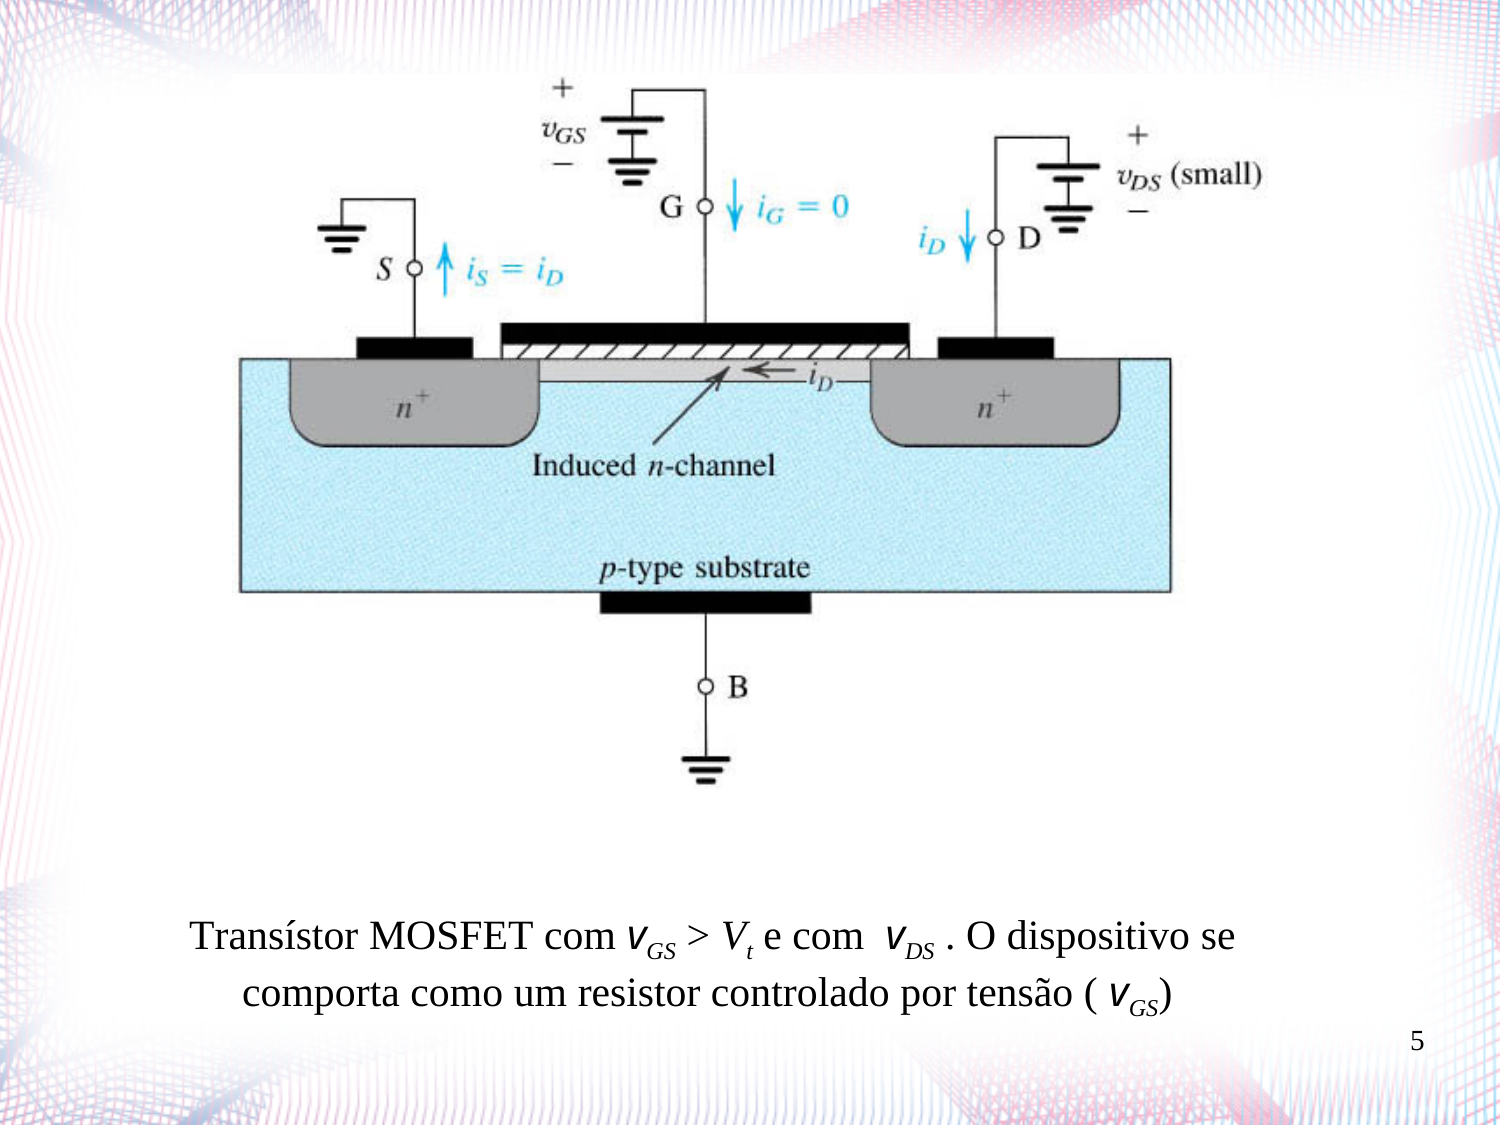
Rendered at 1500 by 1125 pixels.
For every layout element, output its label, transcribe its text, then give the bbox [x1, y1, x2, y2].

text_box Transístor MOSFET com vGS > Vt e com vDS . O dispositivo se comporta como um resistor controlado por tensão ( vGS) [112, 899, 1313, 1030]
picture [0, 0, 1500, 1125]
